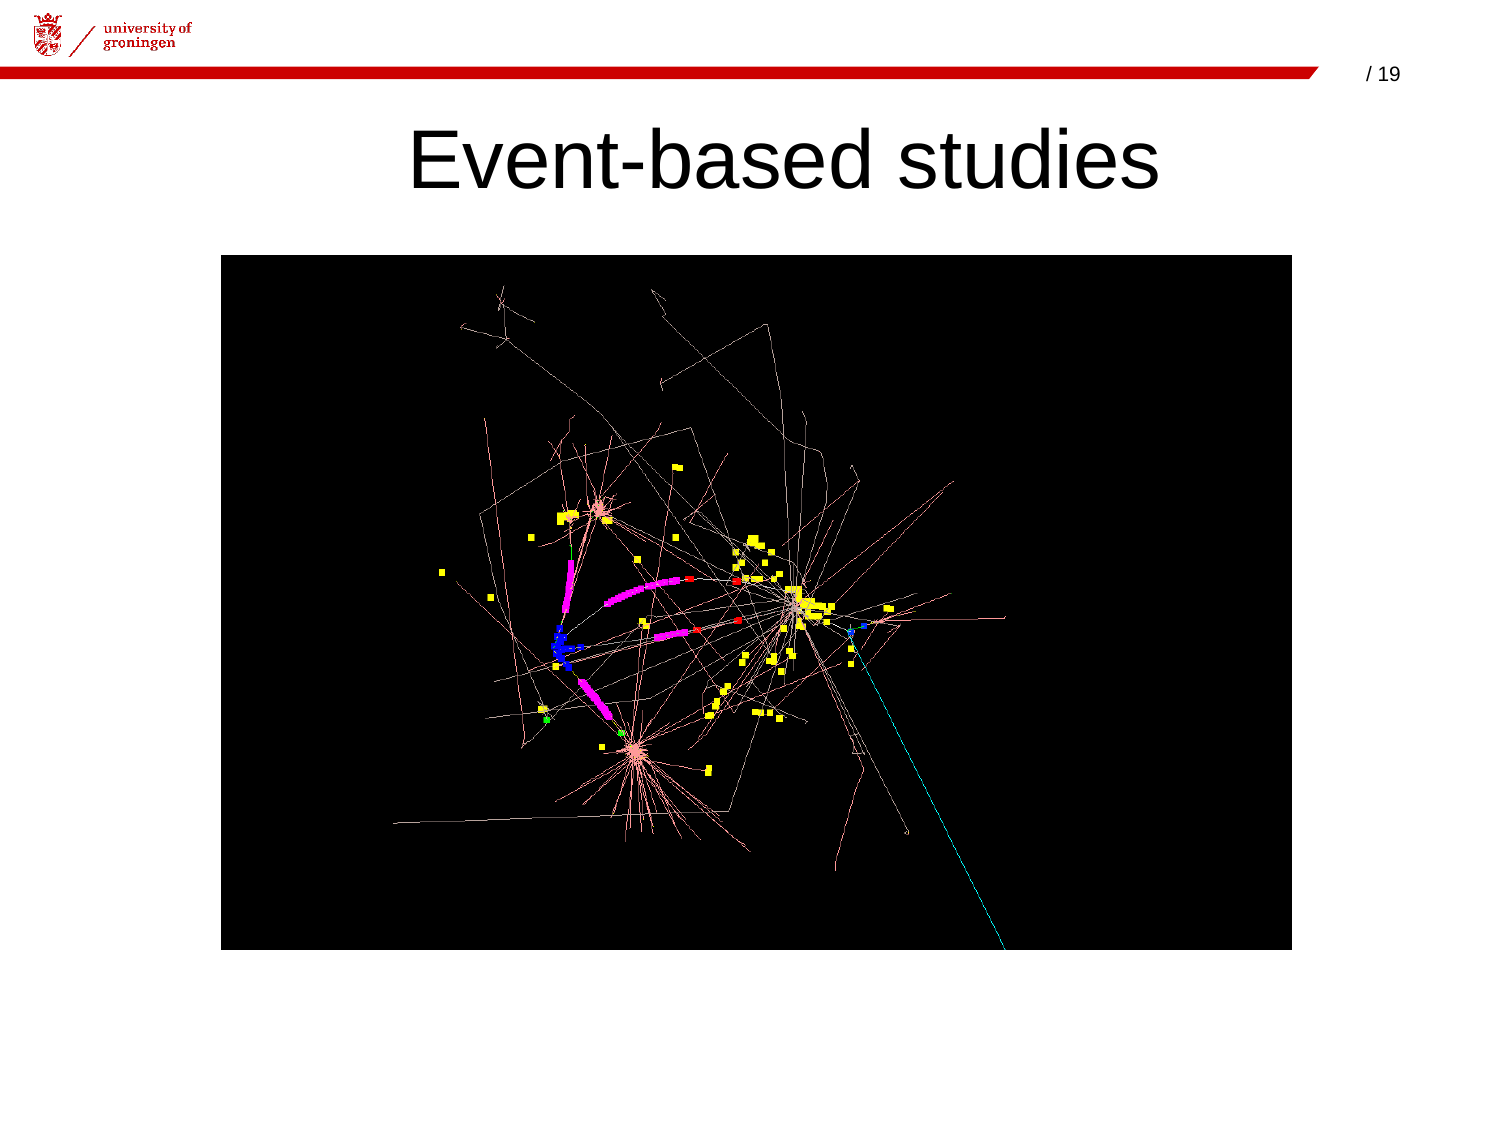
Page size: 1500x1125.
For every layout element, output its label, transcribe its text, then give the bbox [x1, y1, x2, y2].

title Event-based studies [0, 89, 1476, 220]
picture [221, 255, 1292, 950]
picture [34, 13, 192, 57]
text_box / 1 [1351, 55, 1487, 94]
